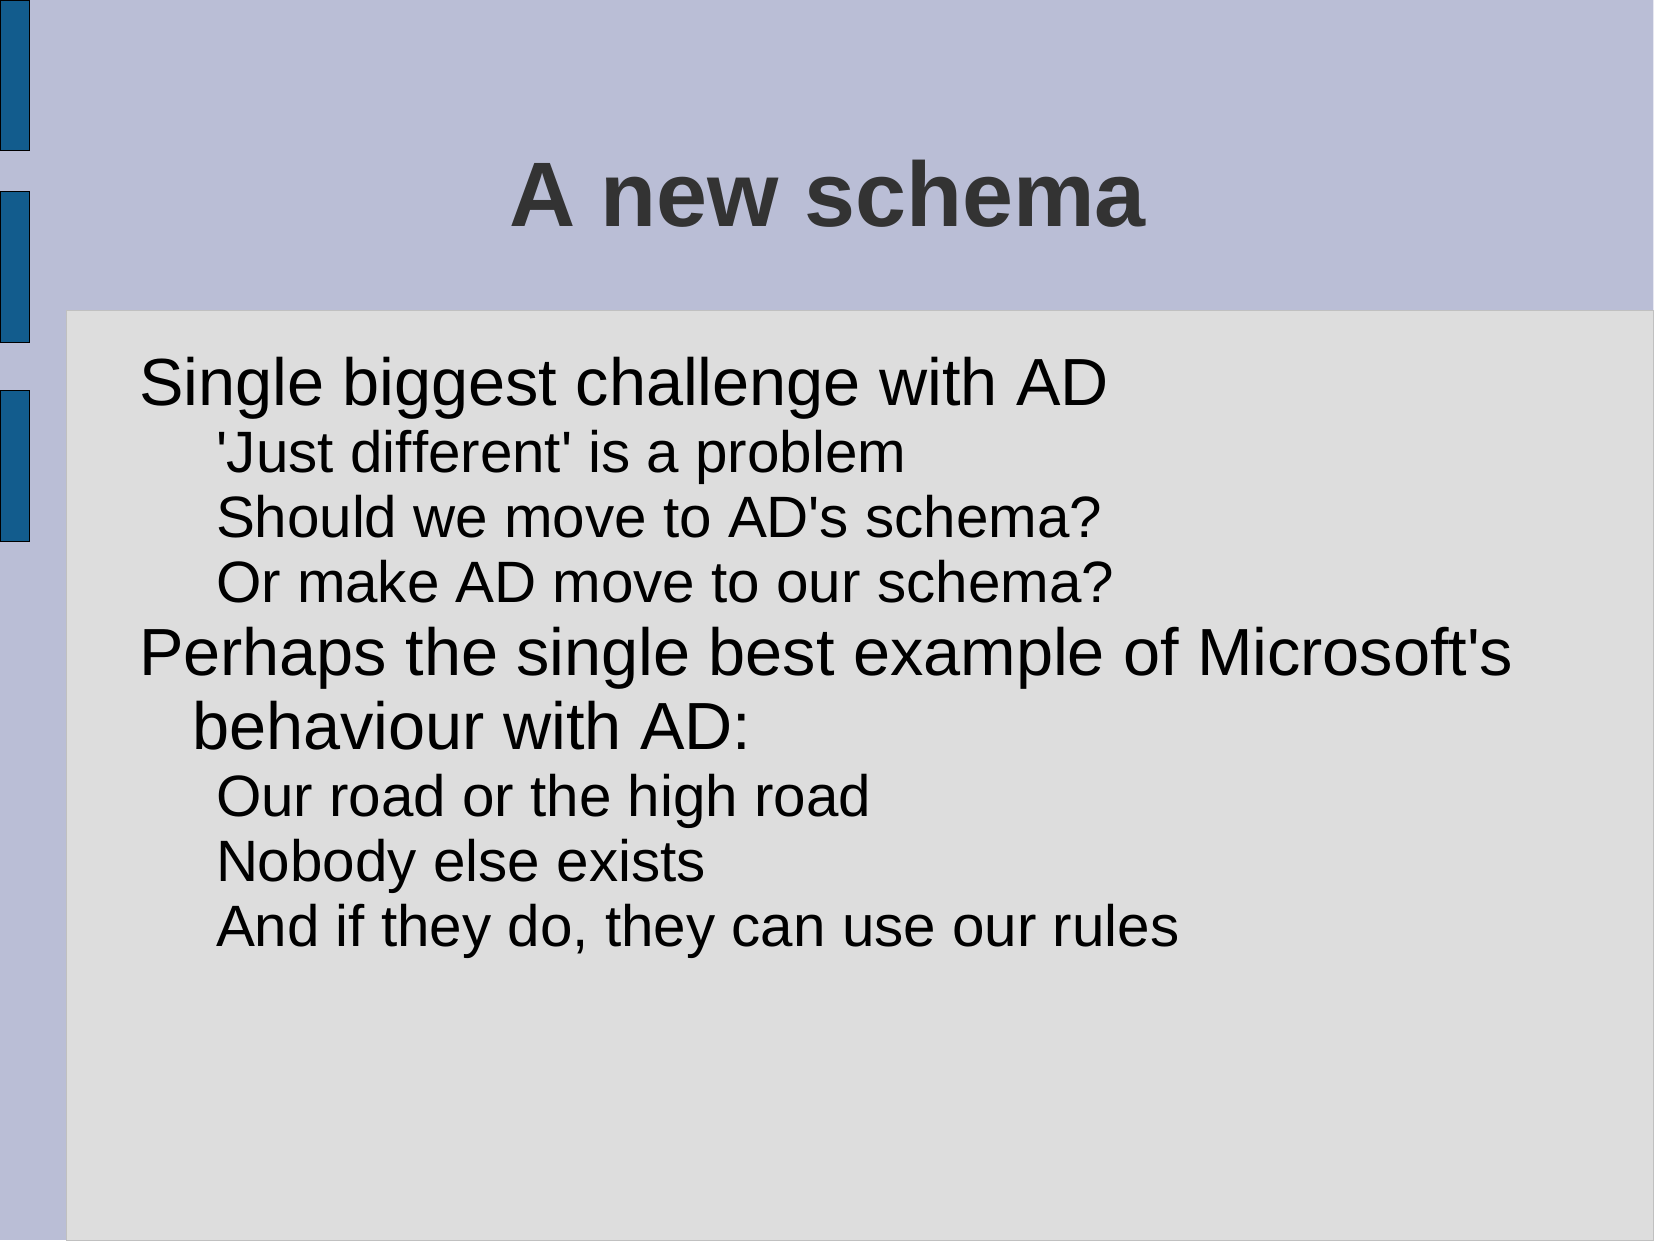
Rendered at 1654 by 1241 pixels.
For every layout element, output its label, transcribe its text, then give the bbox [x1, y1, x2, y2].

title A new schema [121, 91, 1534, 299]
list Single biggest challenge with AD 'Just different' is a problem Should we move to AD's schema? Or make AD move to our schema? Perhaps the single best example of Microsoft's behaviour with AD: Our road or the high road Nobody else exists And if they do, they can use our rules [121, 344, 1534, 1127]
